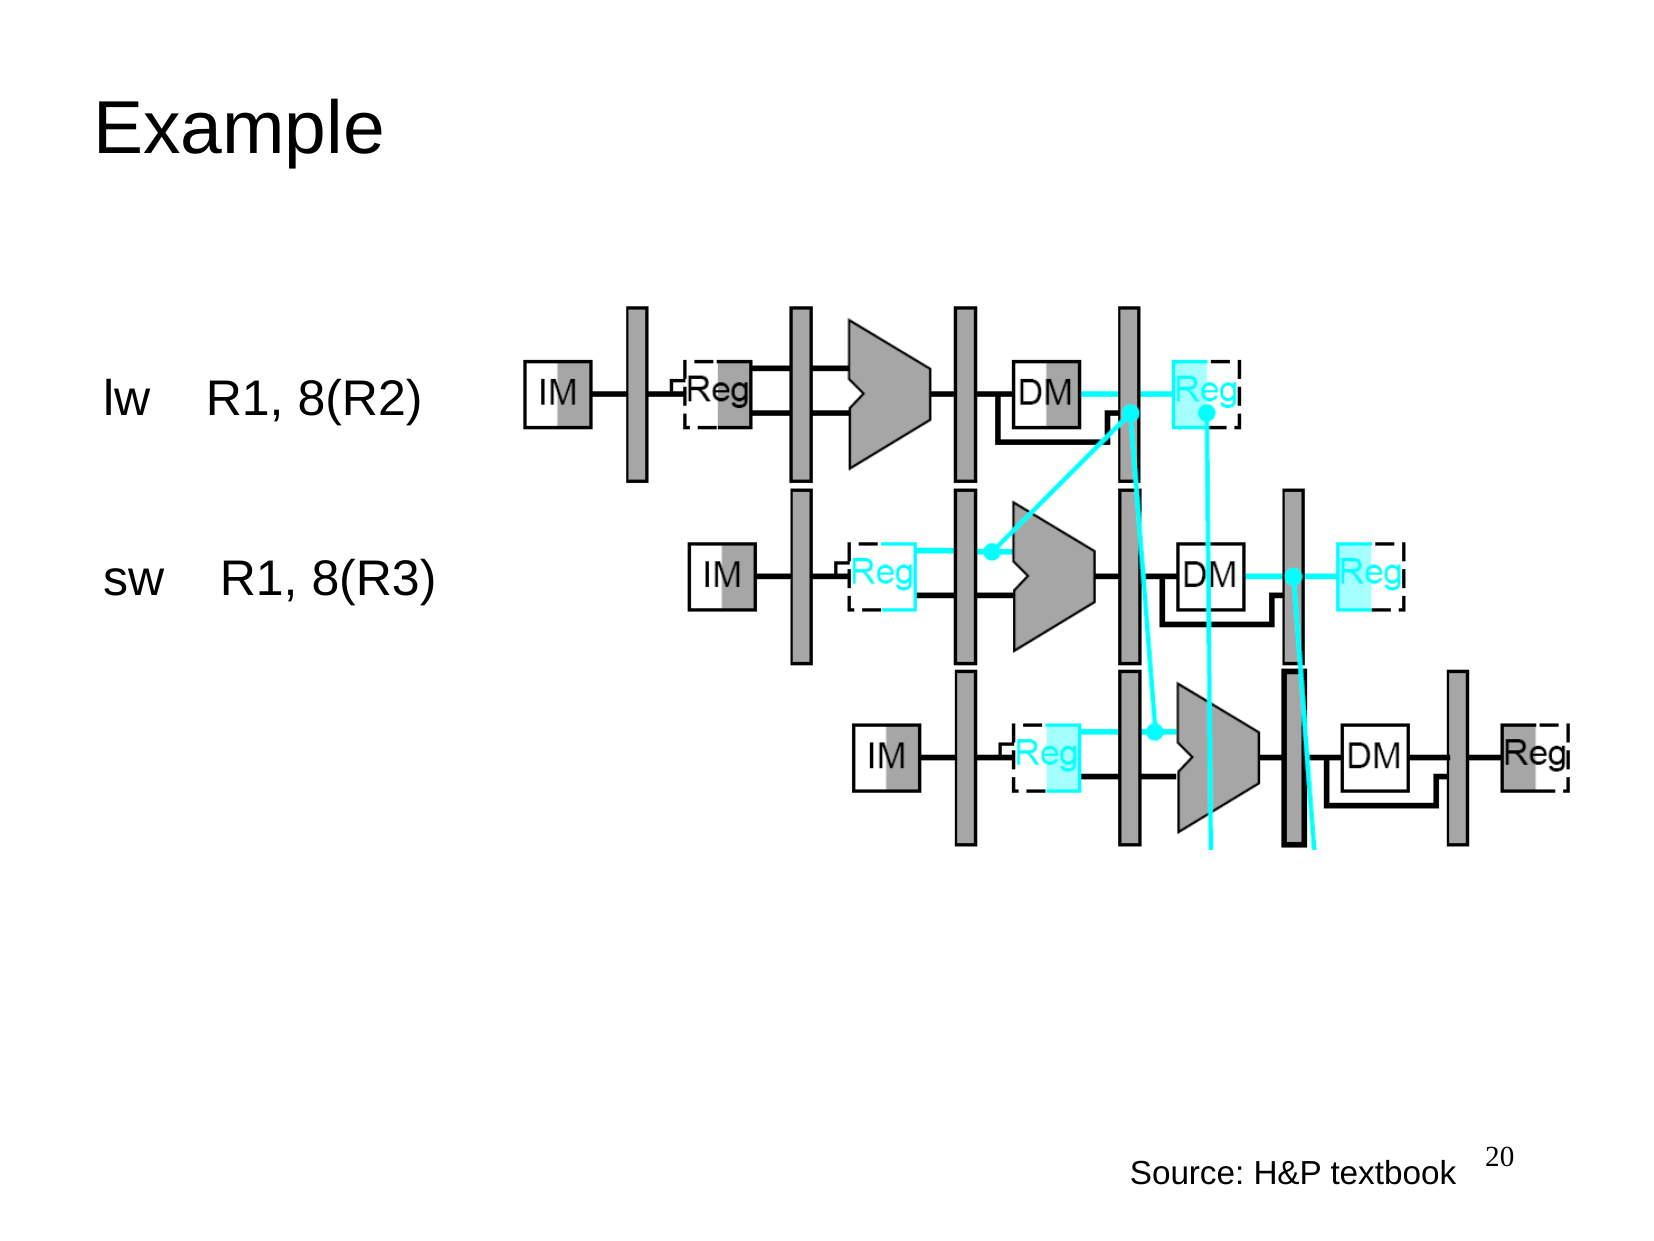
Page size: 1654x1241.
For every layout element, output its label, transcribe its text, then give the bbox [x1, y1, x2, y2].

text_box <number> [1184, 1129, 1530, 1213]
text_box lw R1, 8(R2) sw R1, 8(R3) [74, 358, 452, 614]
text_box Source: H&P textbook [1103, 1143, 1472, 1199]
picture [482, 275, 1589, 850]
text_box Example [78, 71, 401, 177]
